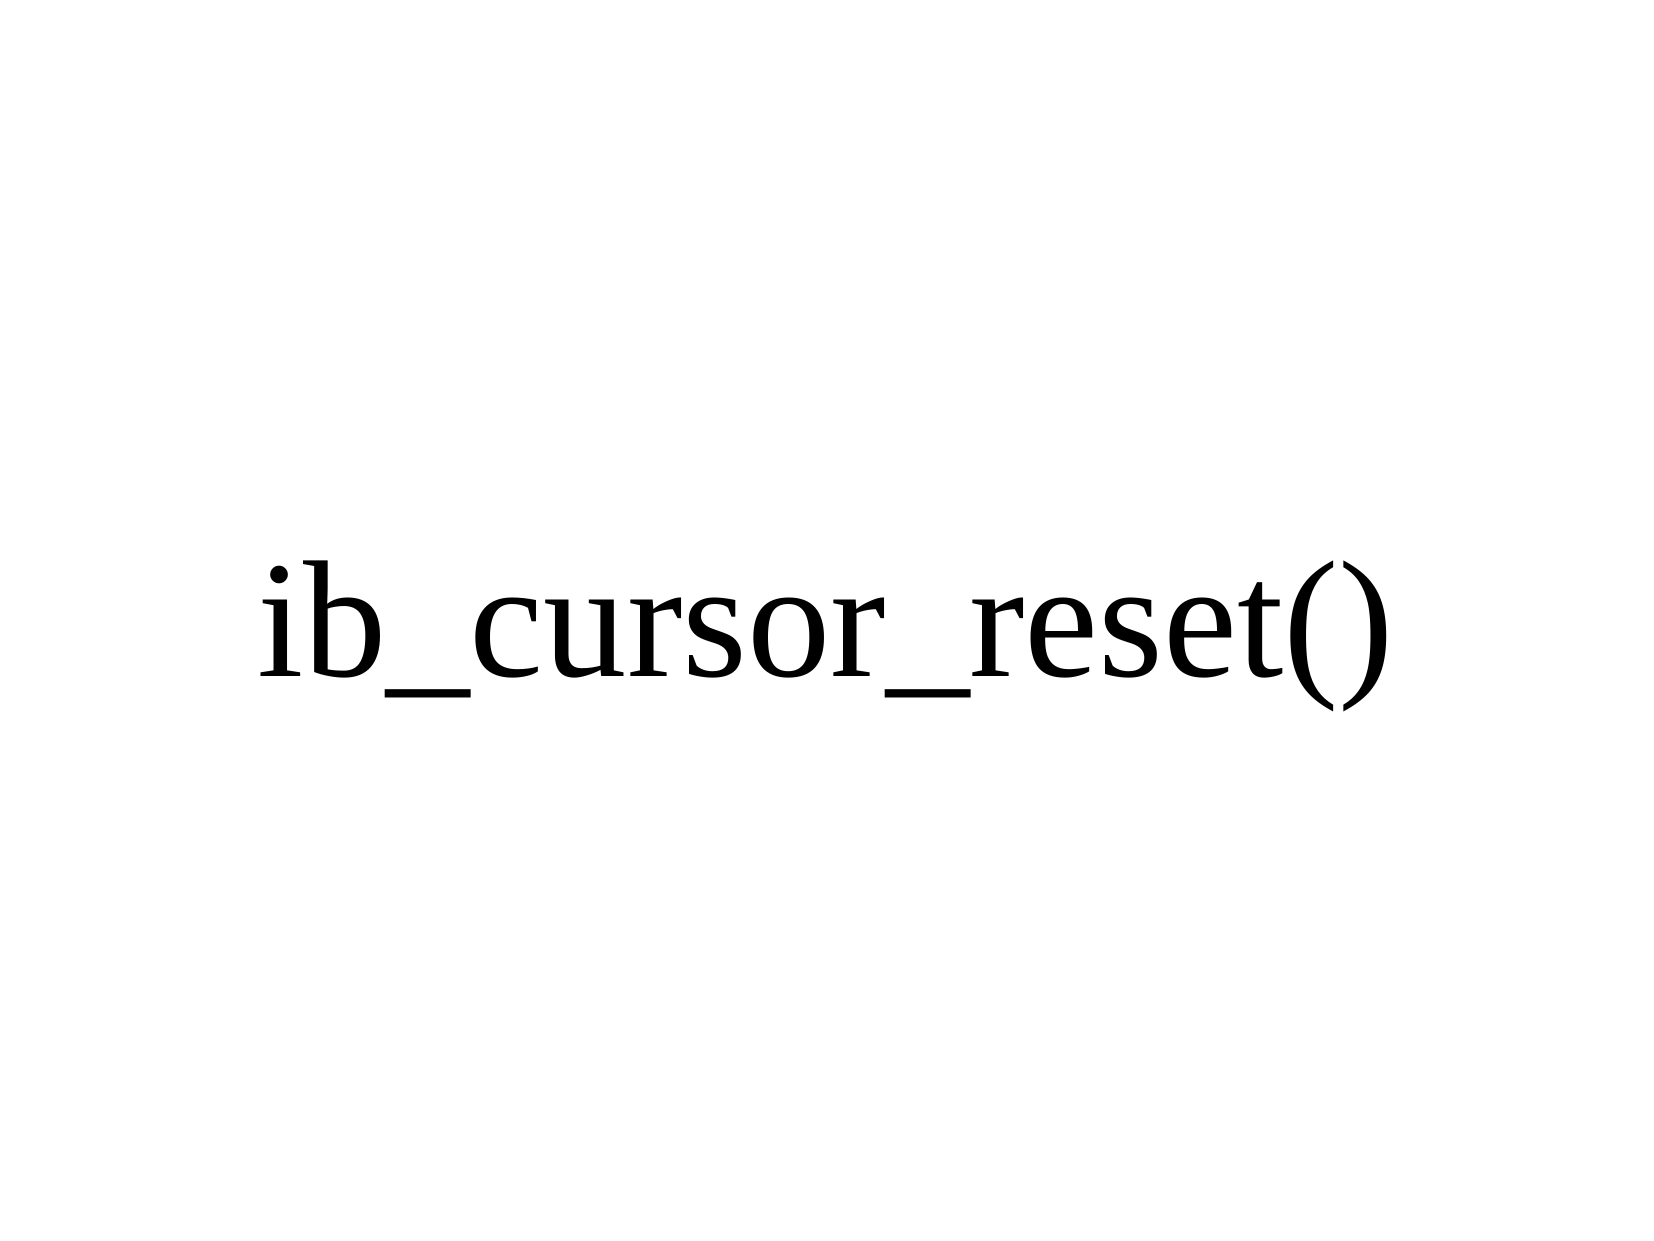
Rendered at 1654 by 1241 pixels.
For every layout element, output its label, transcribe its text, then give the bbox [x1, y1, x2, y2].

title ib_cursor_reset() [0, 516, 1654, 724]
